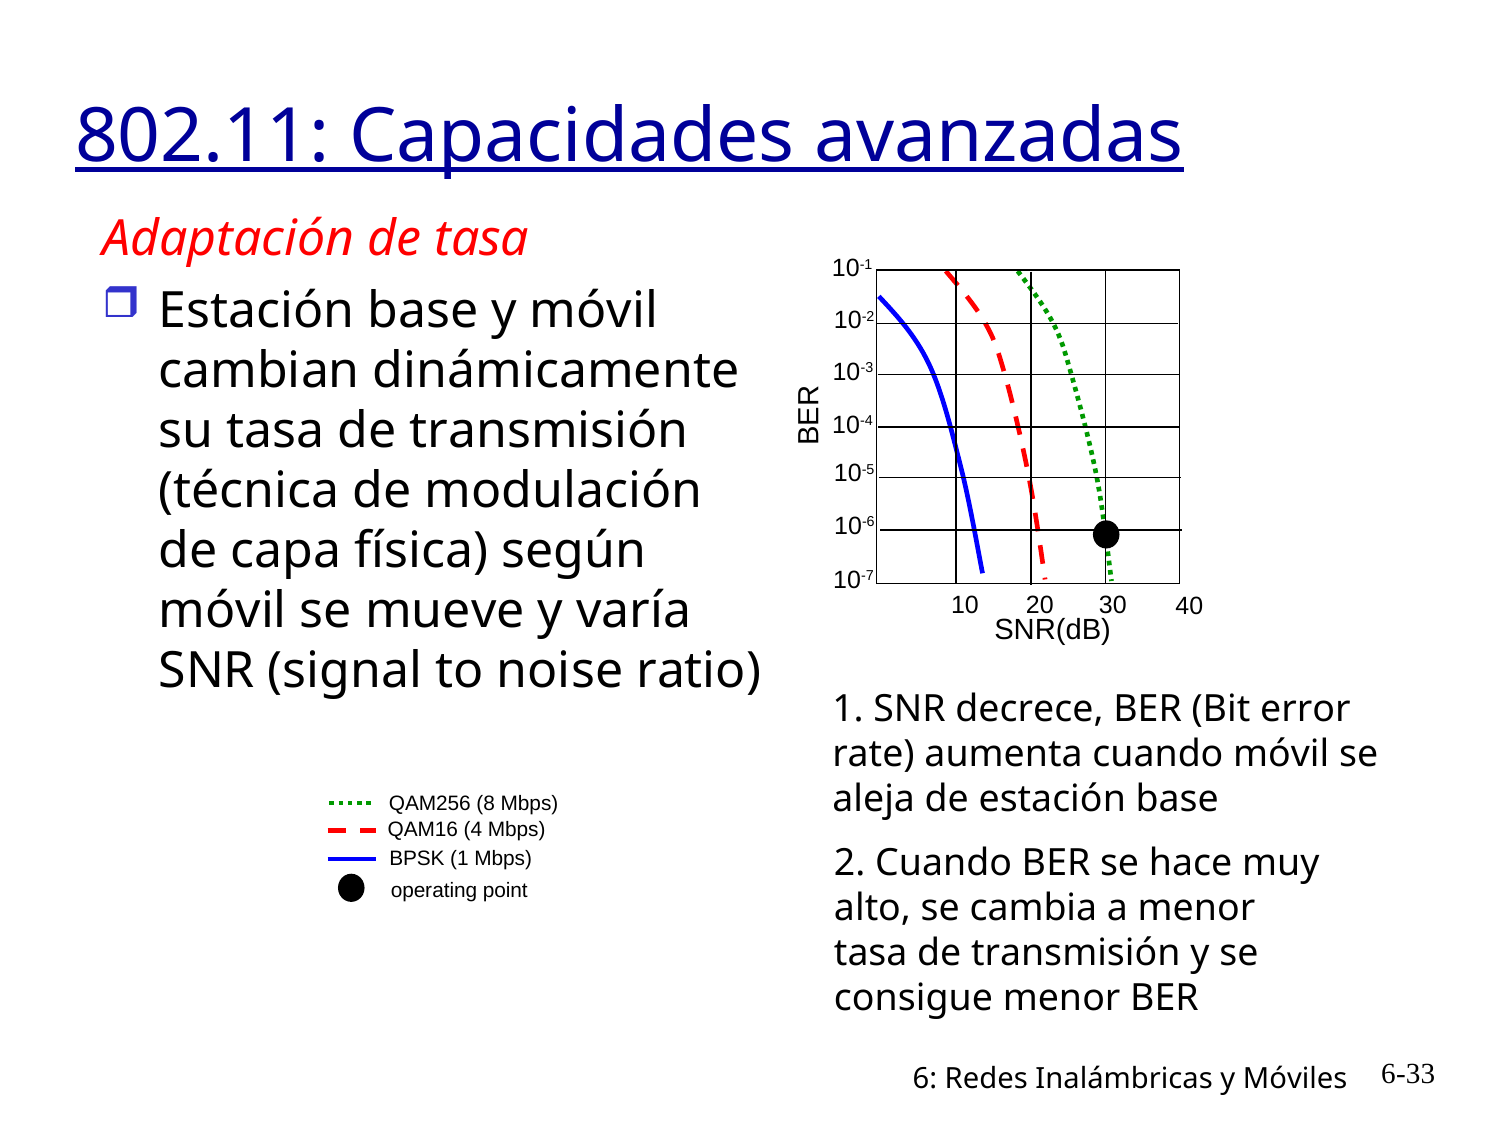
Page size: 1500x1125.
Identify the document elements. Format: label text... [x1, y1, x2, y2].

text_box 10-2 [819, 296, 890, 342]
title 802.11: Capacidades avanzadas [75, 24, 1351, 240]
text_box [1093, 521, 1119, 548]
text_box SNR(dB) [979, 602, 1127, 654]
text_box BPSK (1 Mbps) [374, 837, 547, 878]
text_box BER [800, 390, 808, 401]
text_box BER [809, 430, 816, 440]
text_box 2. Cuando BER se hace muy alto, se cambia a menor tasa de transmisión y se consigue menor BER [819, 829, 1345, 1026]
text_box [338, 874, 364, 902]
list Adaptación de tasa Estación base y móvil cambian dinámicamente su tasa de transmisión (técnica de modulación de capa física) según móvil se mueve y varía SNR (signal to noise ratio) [87, 240, 788, 850]
text_box BER [781, 370, 832, 461]
text_box 30 [1084, 581, 1142, 627]
text_box 1. SNR decrece, BER (Bit error rate) aumenta cuando móvil se aleja de estación base [817, 676, 1426, 827]
text_box QAM256 (8 Mbps) [374, 782, 574, 823]
text_box BER [810, 390, 832, 401]
text_box 10-4 [817, 400, 888, 446]
text_box 40 [1160, 581, 1219, 628]
text_box 20 [1011, 580, 1069, 602]
text_box QAM16 (4 Mbps) [372, 807, 561, 849]
text_box 10-6 [819, 501, 890, 547]
text_box 10-7 [818, 555, 889, 601]
text_box operating point [376, 868, 543, 909]
text_box 10-1 [817, 244, 888, 290]
text_box 10-3 [817, 347, 889, 393]
text_box 10 [936, 580, 994, 627]
text_box 10-5 [819, 449, 890, 495]
